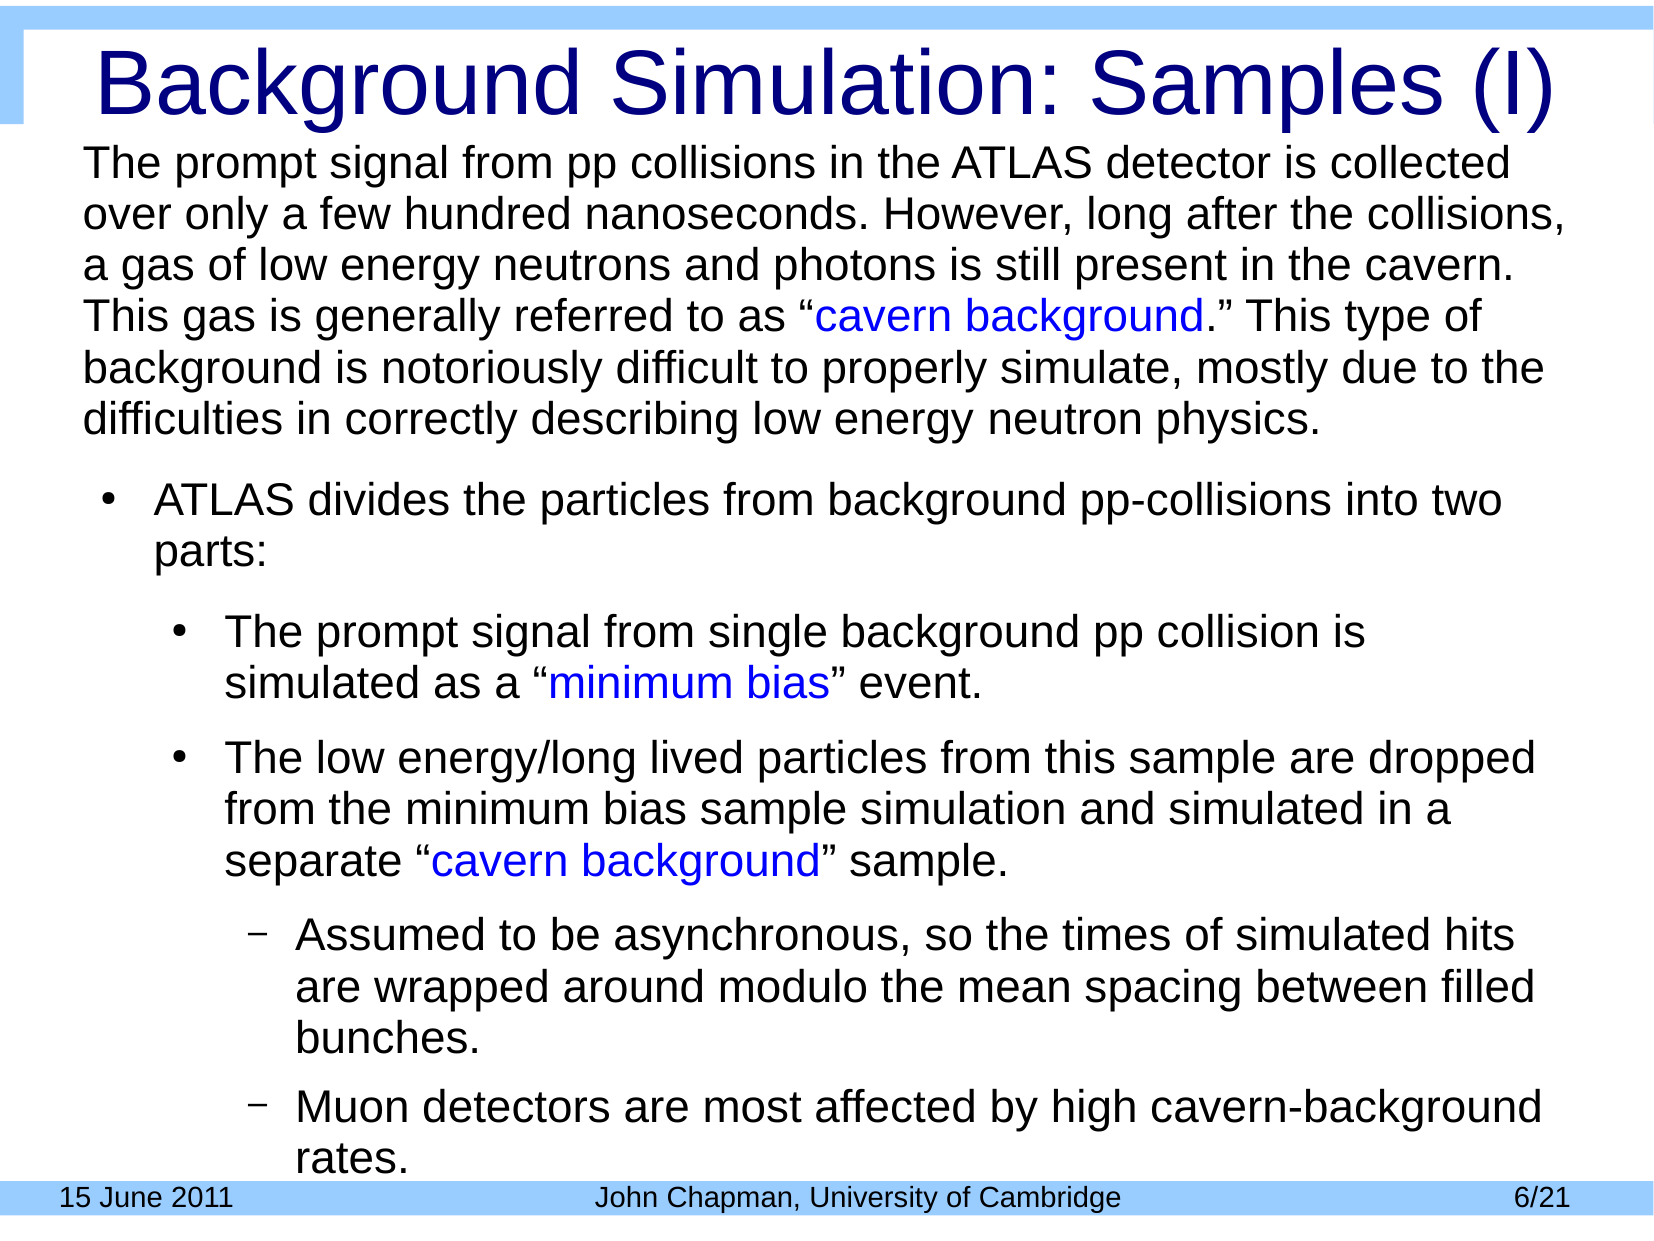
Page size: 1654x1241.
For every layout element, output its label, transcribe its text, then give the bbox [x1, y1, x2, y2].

title Background Simulation: Samples (I) [0, 23, 1654, 142]
list The prompt signal from pp collisions in the ATLAS detector is collected over only a few hundred nanoseconds. However, long after the collisions, a gas of low energy neutrons and photons is still present in the cavern. This gas is generally referred to as “cavern background.” This type of background is notoriously difficult to properly simulate, mostly due to the difficulties in correctly describing low energy neutron physics. ATLAS divides the particles from background pp-collisions into two parts: The prompt signal from single background pp collision is simulated as a “minimum bias” event. The low energy/long lived particles from this sample are dropped from the minimum bias sample simulation and simulated in a separate “cavern background” sample. Assumed to be asynchronous, so the times of simulated hits are wrapped around modulo the mean spacing between filled bunches. Muon detectors are most affected by high cavern-background rates. [82, 136, 1571, 1180]
